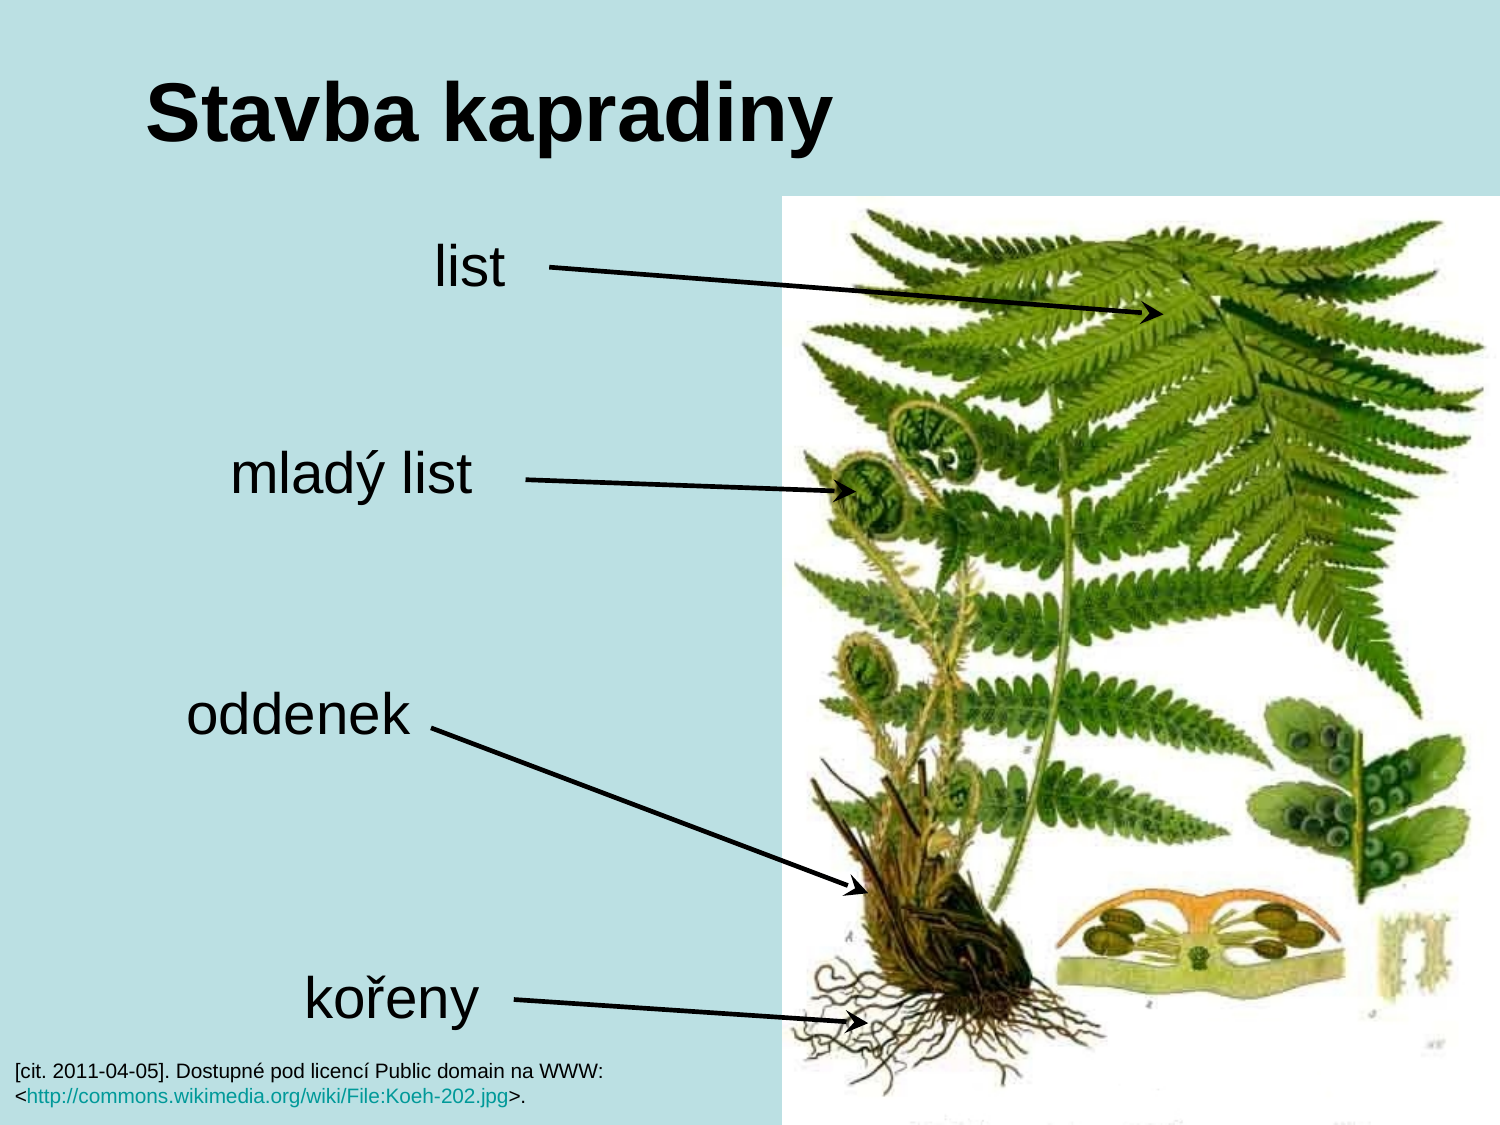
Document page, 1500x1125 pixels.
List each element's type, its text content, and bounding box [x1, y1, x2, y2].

title Stavba kapradiny [100, 42, 880, 173]
text_box oddenek [171, 668, 426, 755]
text_box kořeny [289, 952, 495, 1038]
text_box list [419, 220, 521, 306]
picture [782, 196, 1500, 1125]
text_box [cit. 2011-04-05]. Dostupné pod licencí Public domain na WWW: <http://commons.wikimedia.org/wiki/File:Koeh-202.jpg>. [0, 1049, 782, 1116]
text_box mladý list [215, 427, 489, 513]
